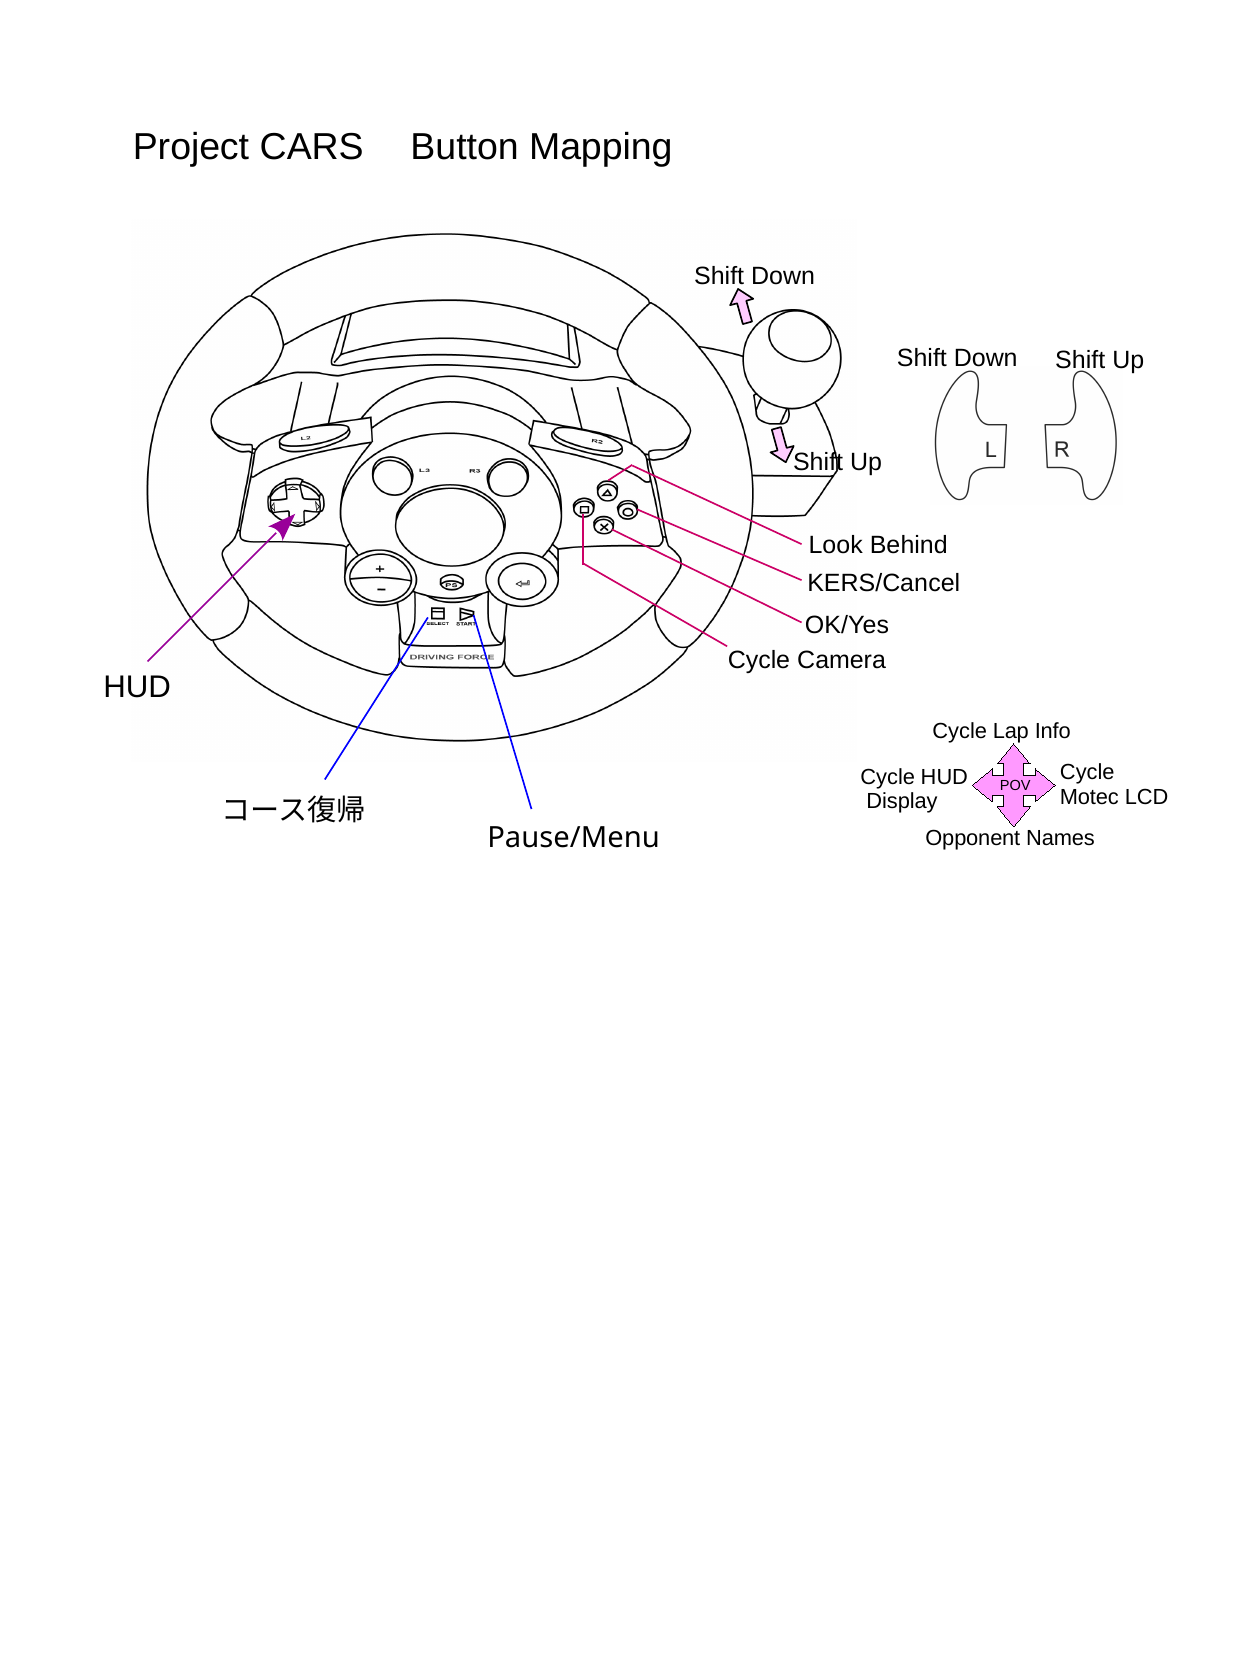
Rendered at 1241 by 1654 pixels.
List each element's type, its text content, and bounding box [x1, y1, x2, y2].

text_box Shift Down [679, 254, 887, 298]
text_box Look Behind [793, 522, 1001, 561]
text_box Shift Up [778, 439, 986, 483]
text_box [730, 298, 754, 325]
text_box Project CARS [118, 118, 395, 175]
text_box Button Mapping [395, 118, 810, 175]
text_box Cycle HUD Display [845, 757, 1023, 821]
text_box [770, 427, 785, 458]
text_box Cycle Lap Info [917, 711, 1154, 755]
text_box OK/Yes [790, 603, 997, 647]
text_box POV [1023, 770, 1045, 804]
text_box Shift Up [1040, 337, 1211, 381]
text_box HUD [88, 661, 237, 711]
text_box KERS/Cancel [792, 561, 1063, 604]
text_box Cycle Motec LCD [1045, 752, 1193, 817]
text_box Pause/Menu [472, 809, 709, 868]
text_box Shift Down [882, 336, 1089, 380]
text_box [1023, 804, 1031, 816]
picture [131, 219, 857, 762]
text_box コース復帰 [206, 779, 414, 839]
picture [930, 380, 1123, 505]
text_box Cycle Camera [713, 638, 953, 682]
text_box Opponent Names [910, 818, 1147, 862]
text_box [1002, 755, 1031, 770]
